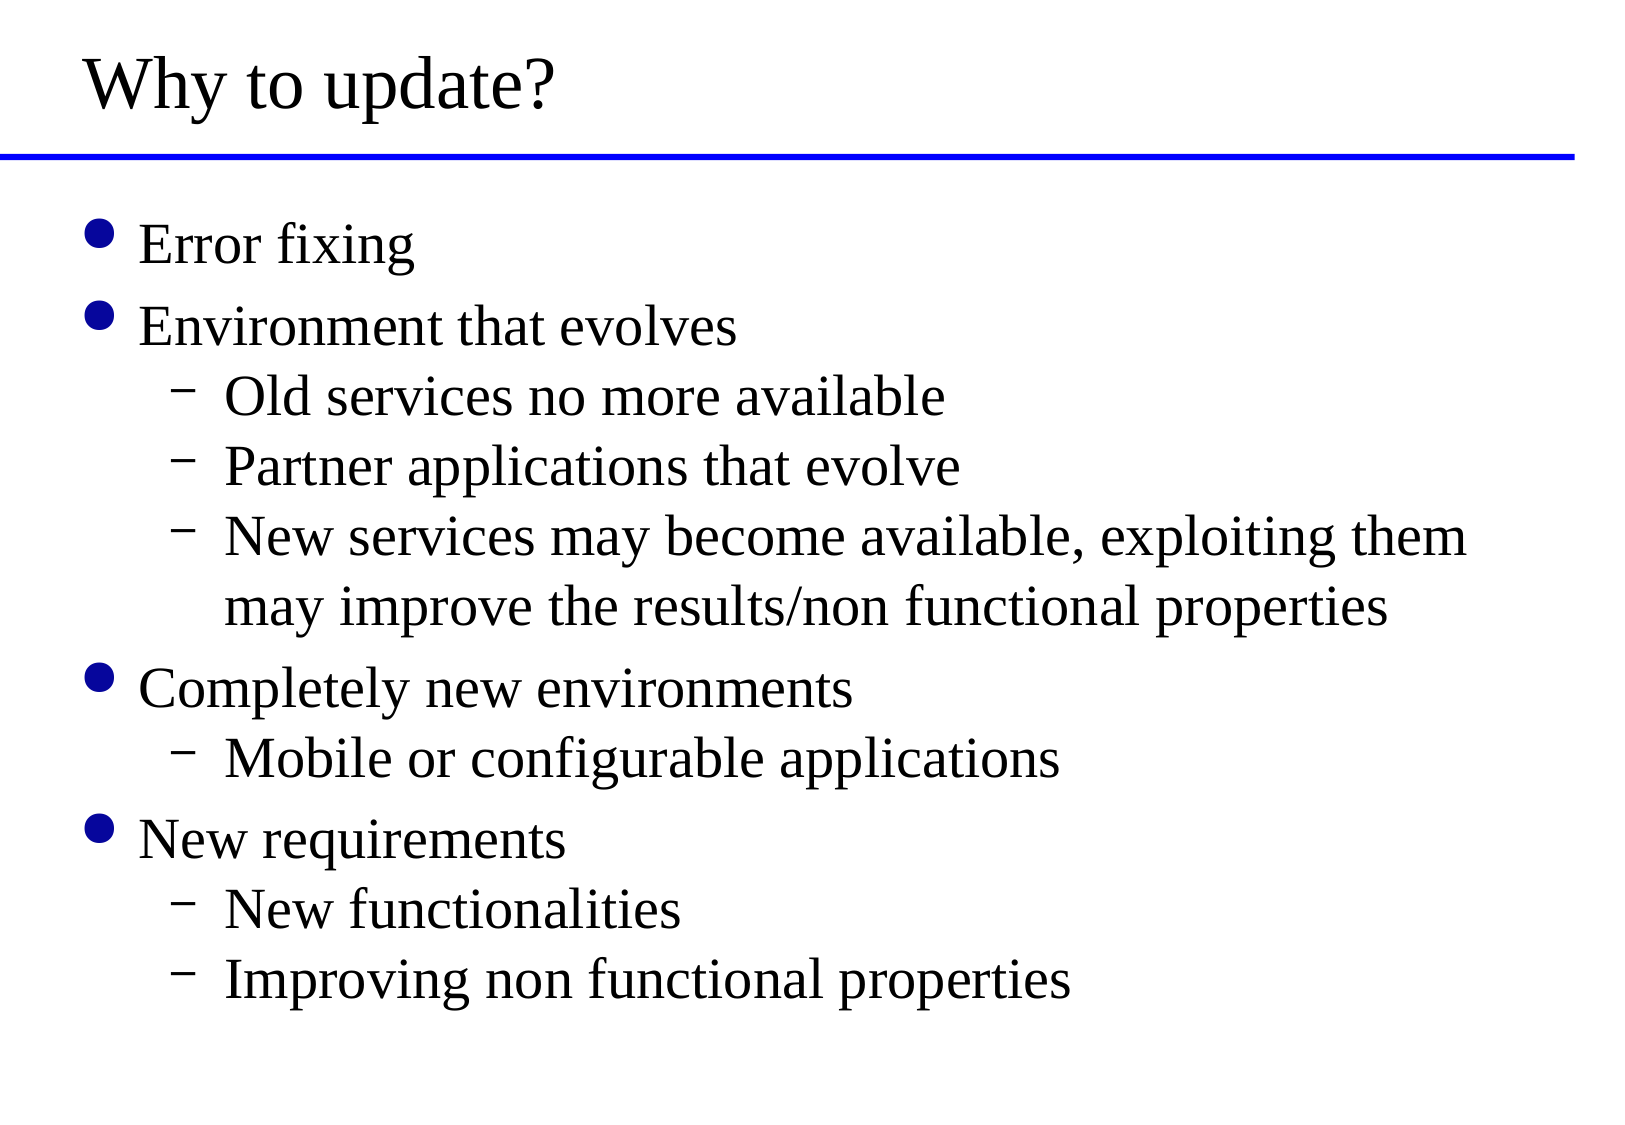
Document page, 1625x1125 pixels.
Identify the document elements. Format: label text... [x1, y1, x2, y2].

title Why to update? [67, 27, 1544, 131]
list Error fixing Environment that evolves Old services no more available Partner applications that evolve New services may become available, exploiting them may improve the results/non functional properties Completely new environments Mobile or configurable applications New requirements New functionalities Improving non functional properties [67, 198, 1546, 1061]
